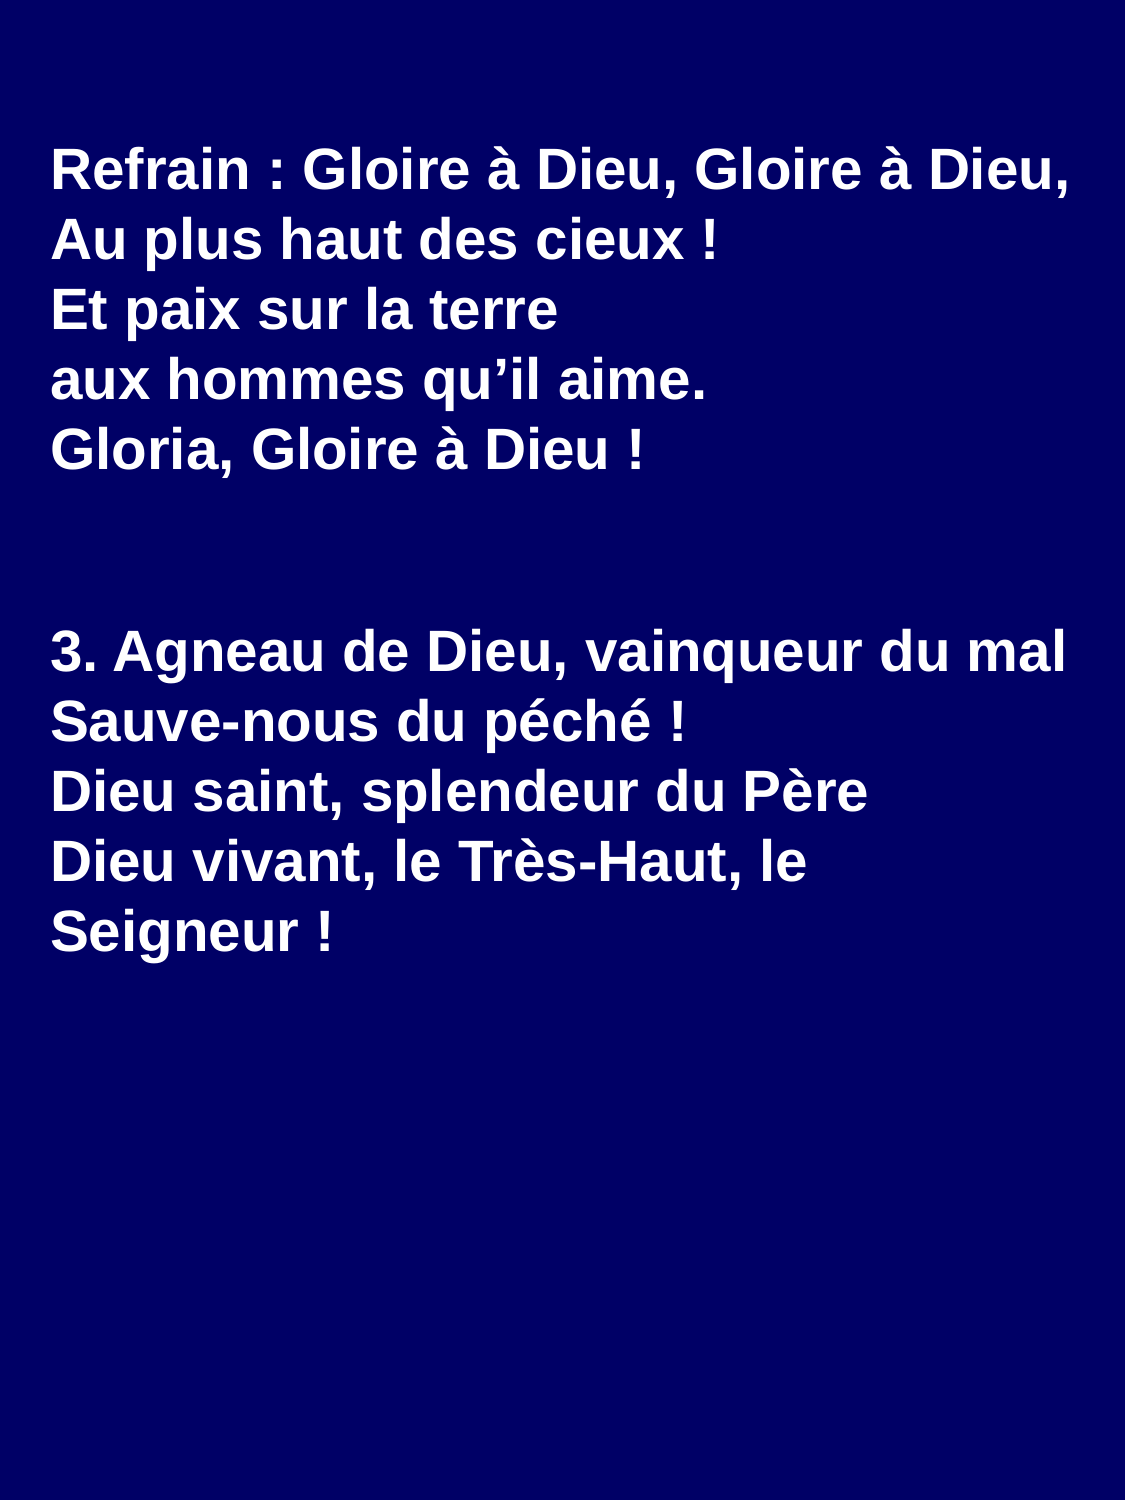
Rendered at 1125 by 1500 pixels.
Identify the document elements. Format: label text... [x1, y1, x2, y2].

text_box Refrain : Gloire à Dieu, Gloire à Dieu, Au plus haut des cieux ! Et paix sur la terre aux hommes qu’il aime. Gloria, Gloire à Dieu ! 3. Agneau de Dieu, vainqueur du mal Sauve-nous du péché ! Dieu saint, splendeur du Père Dieu vivant, le Très-Haut, le Seigneur ! [35, 47, 1125, 1496]
